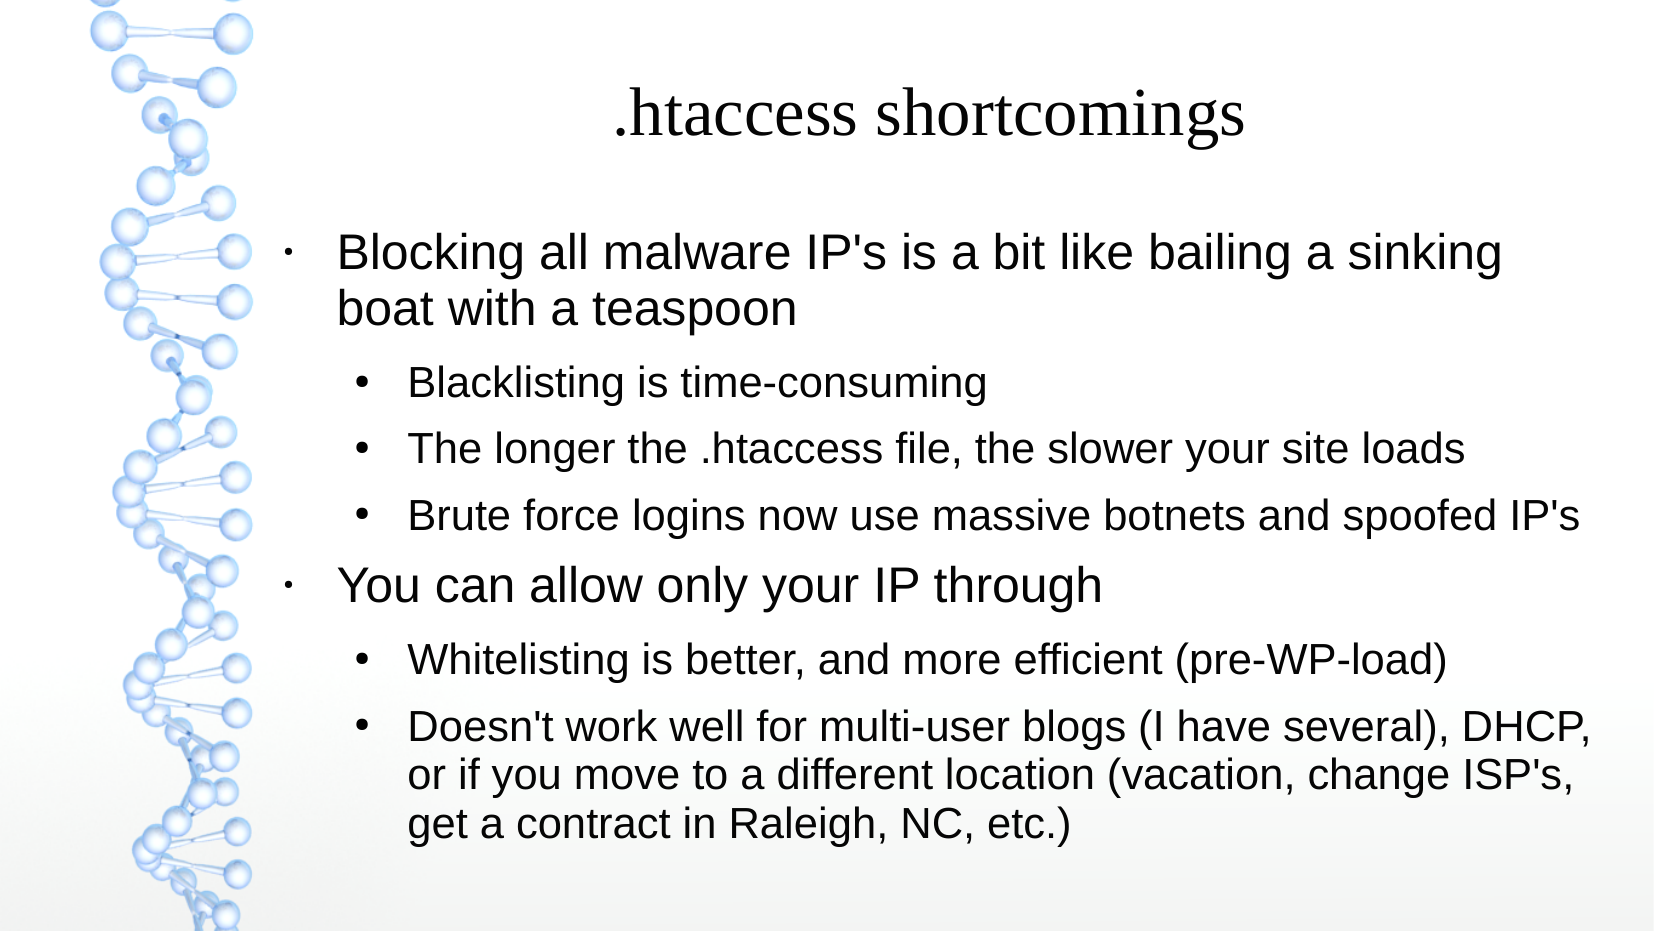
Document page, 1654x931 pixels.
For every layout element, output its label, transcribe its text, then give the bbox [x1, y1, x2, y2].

list Blocking all malware IP's is a bit like bailing a sinking boat with a teaspoon Blacklisting is time-consuming The longer the .htaccess file, the slower your site loads Brute force logins now use massive botnets and spoofed IP's You can allow only your IP through Whitelisting is better, and more efficient (pre-WP-load) Doesn't work well for multi-user blogs (I have several), DHCP, or if you move to a different location (vacation, change ISP's, get a contract in Raleigh, NC, etc.) [265, 224, 1595, 886]
title .htaccess shortcomings [265, 35, 1595, 189]
picture [0, 0, 1654, 931]
